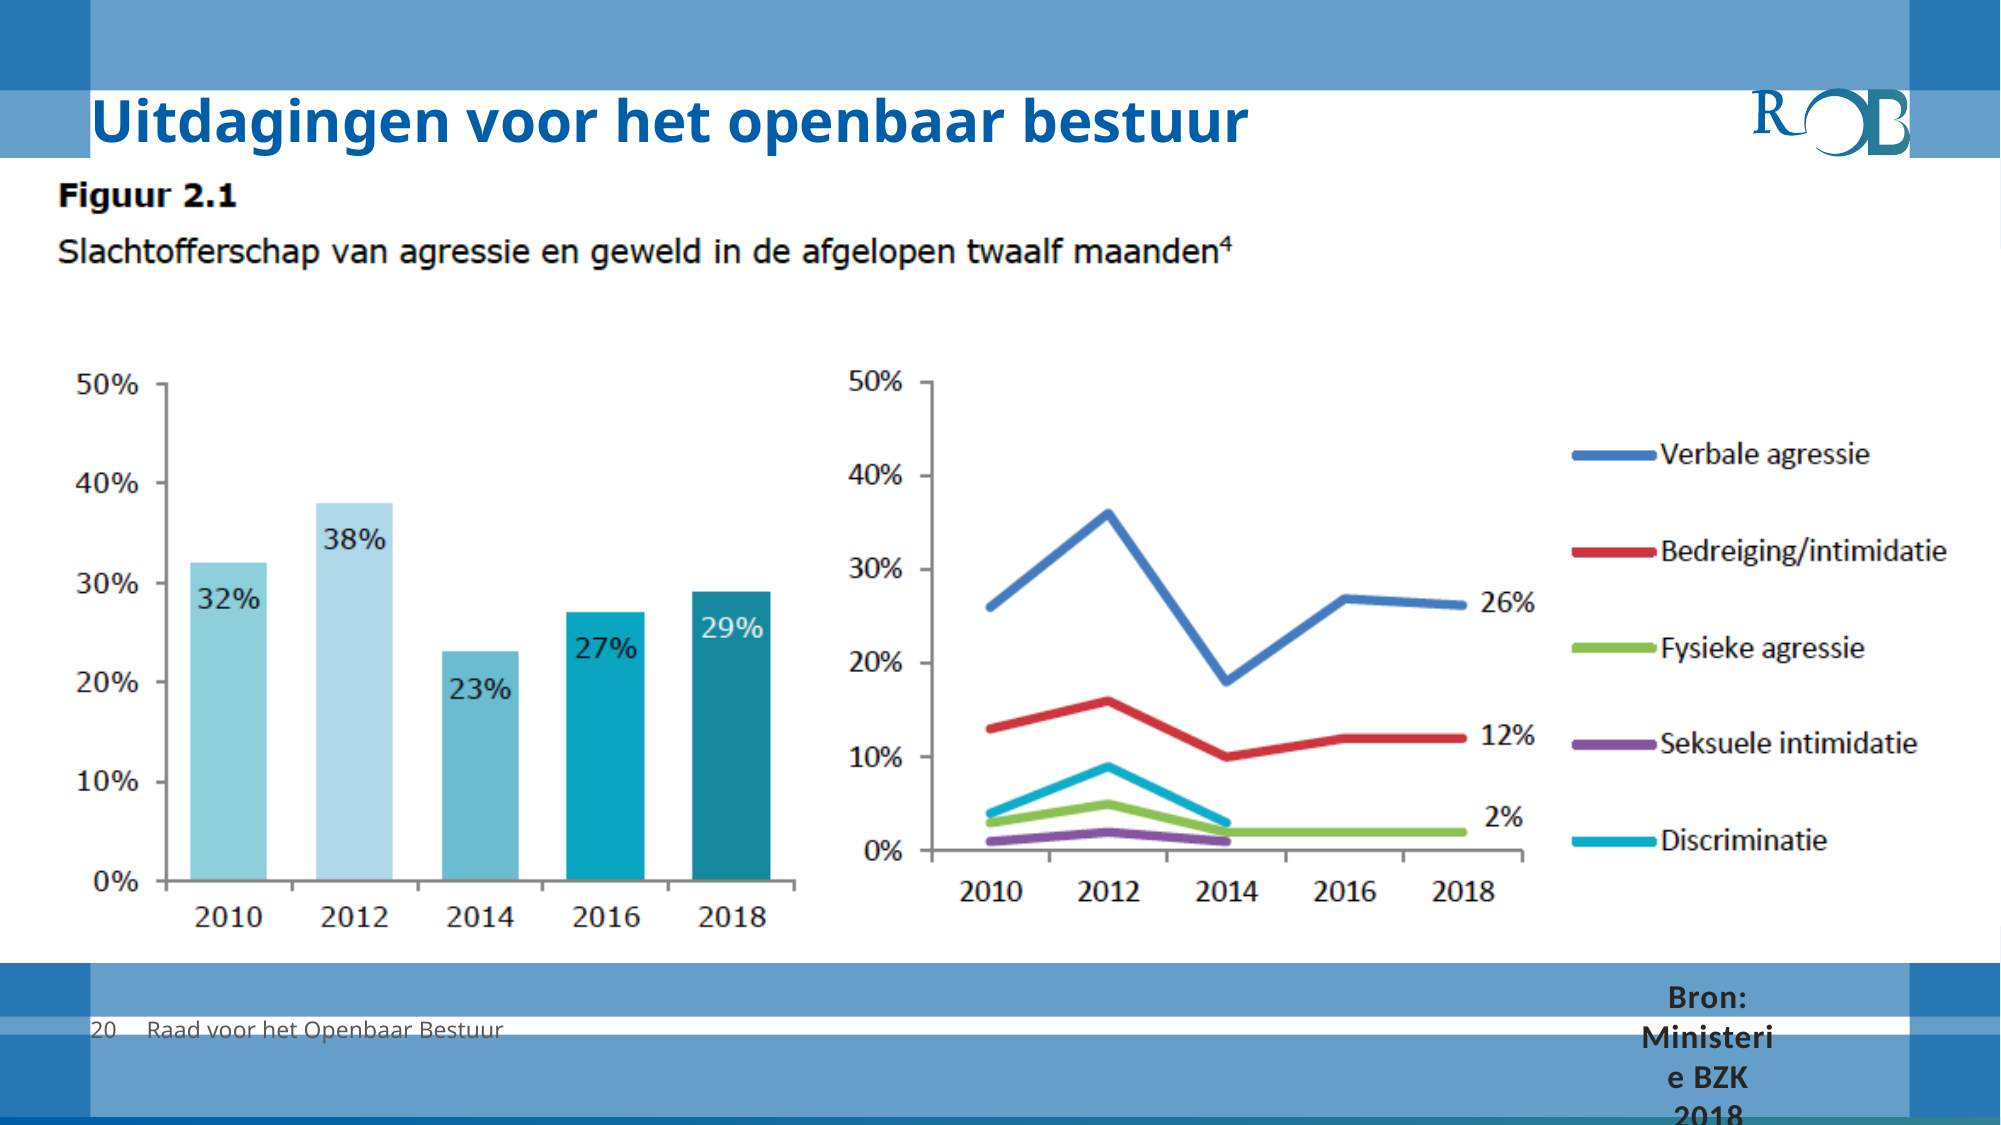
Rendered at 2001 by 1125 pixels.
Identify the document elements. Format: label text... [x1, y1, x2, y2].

text_box Raad voor het Openbaar Bestuur [146, 1015, 570, 1037]
text_box Bron: Ministerie BZK 2018 [1633, 975, 1784, 1125]
picture [0, 158, 2000, 963]
title Uitdagingen voor het openbaar bestuur [90, 91, 1662, 158]
text_box 20 [90, 1015, 143, 1037]
